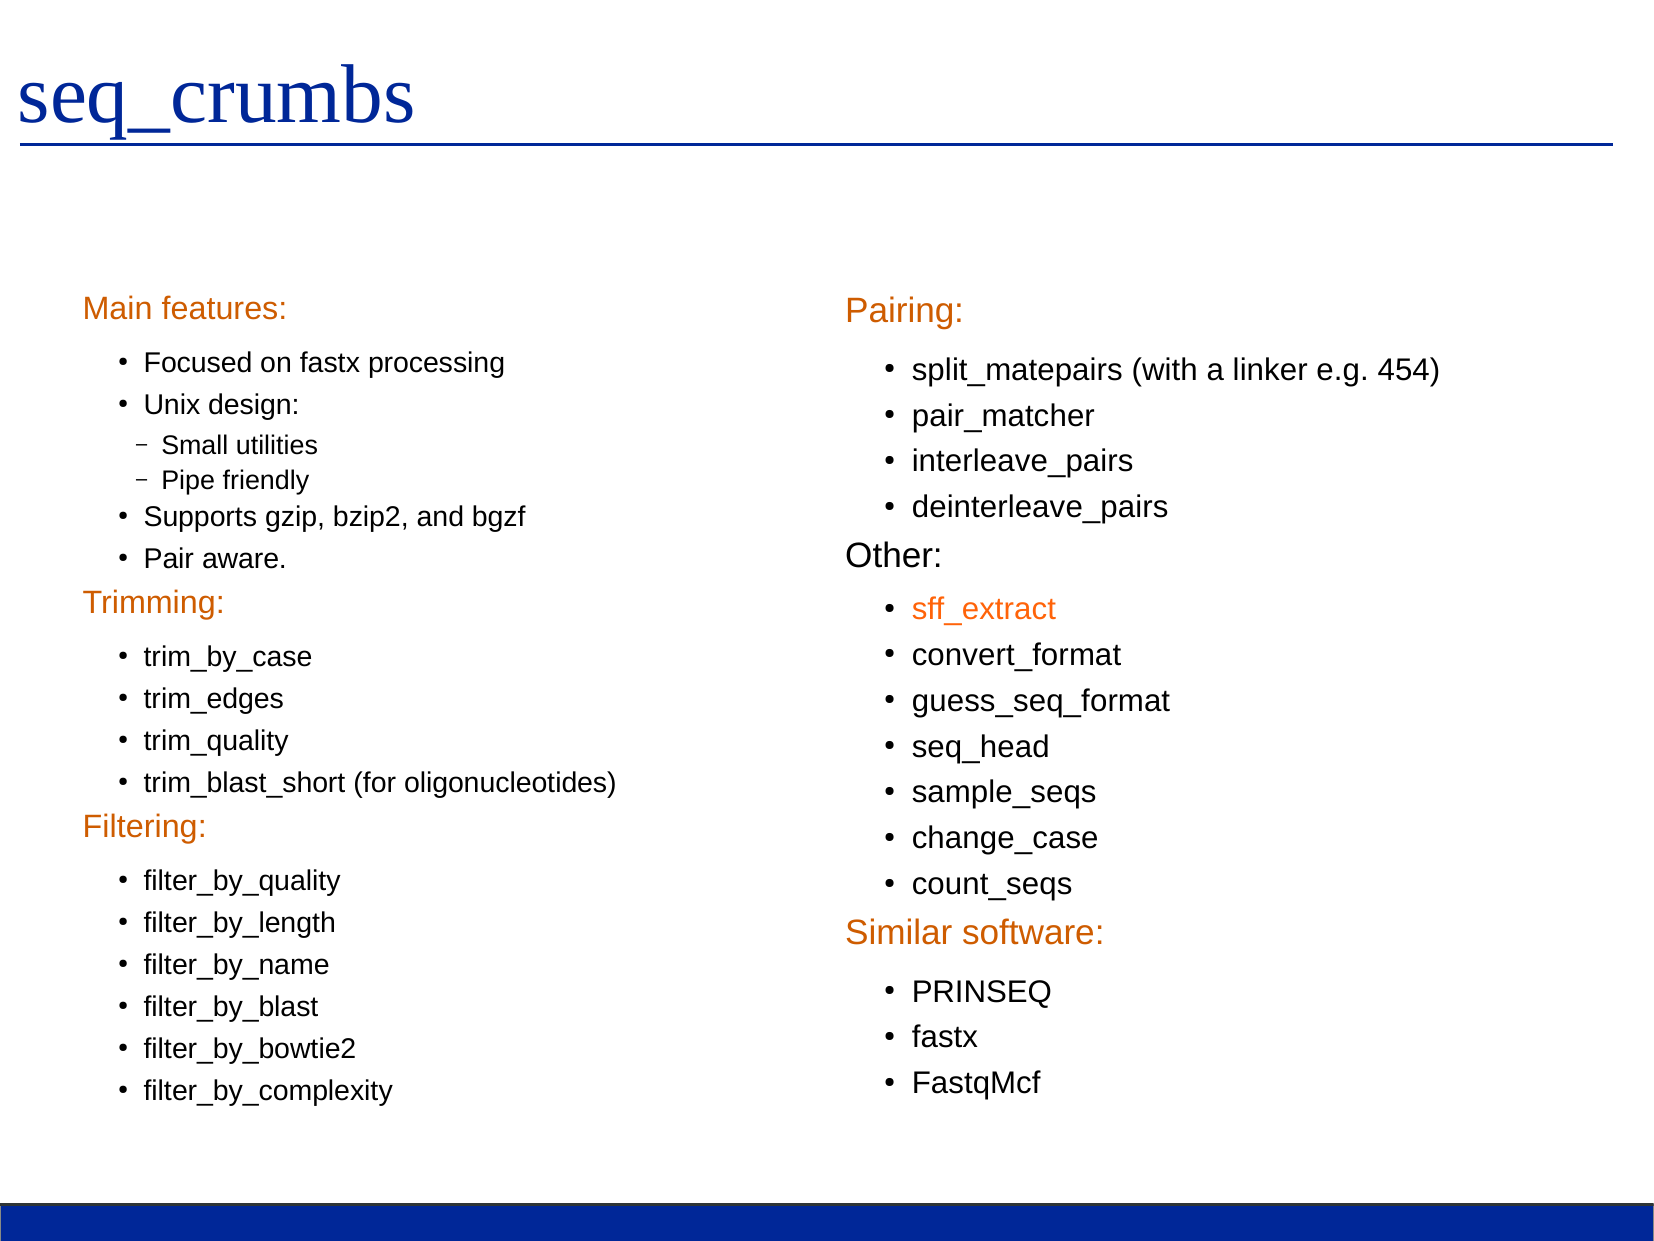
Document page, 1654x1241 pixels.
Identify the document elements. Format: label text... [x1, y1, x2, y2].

list Pairing: split_matepairs (with a linker e.g. 454) pair_matcher interleave_pairs deinterleave_pairs Other: sff_extract convert_format guess_seq_format seq_head sample_seqs change_case count_seqs Similar software: PRINSEQ fastx FastqMcf [845, 290, 1572, 1109]
title seq_crumbs [17, 0, 1589, 198]
list Main features: Focused on fastx processing Unix design: Small utilities Pipe friendly Supports gzip, bzip2, and bgzf Pair aware. Trimming: trim_by_case trim_edges trim_quality trim_blast_short (for oligonucleotides) Filtering: filter_by_quality filter_by_length filter_by_name filter_by_blast filter_by_bowtie2 filter_by_complexity [82, 290, 809, 1109]
